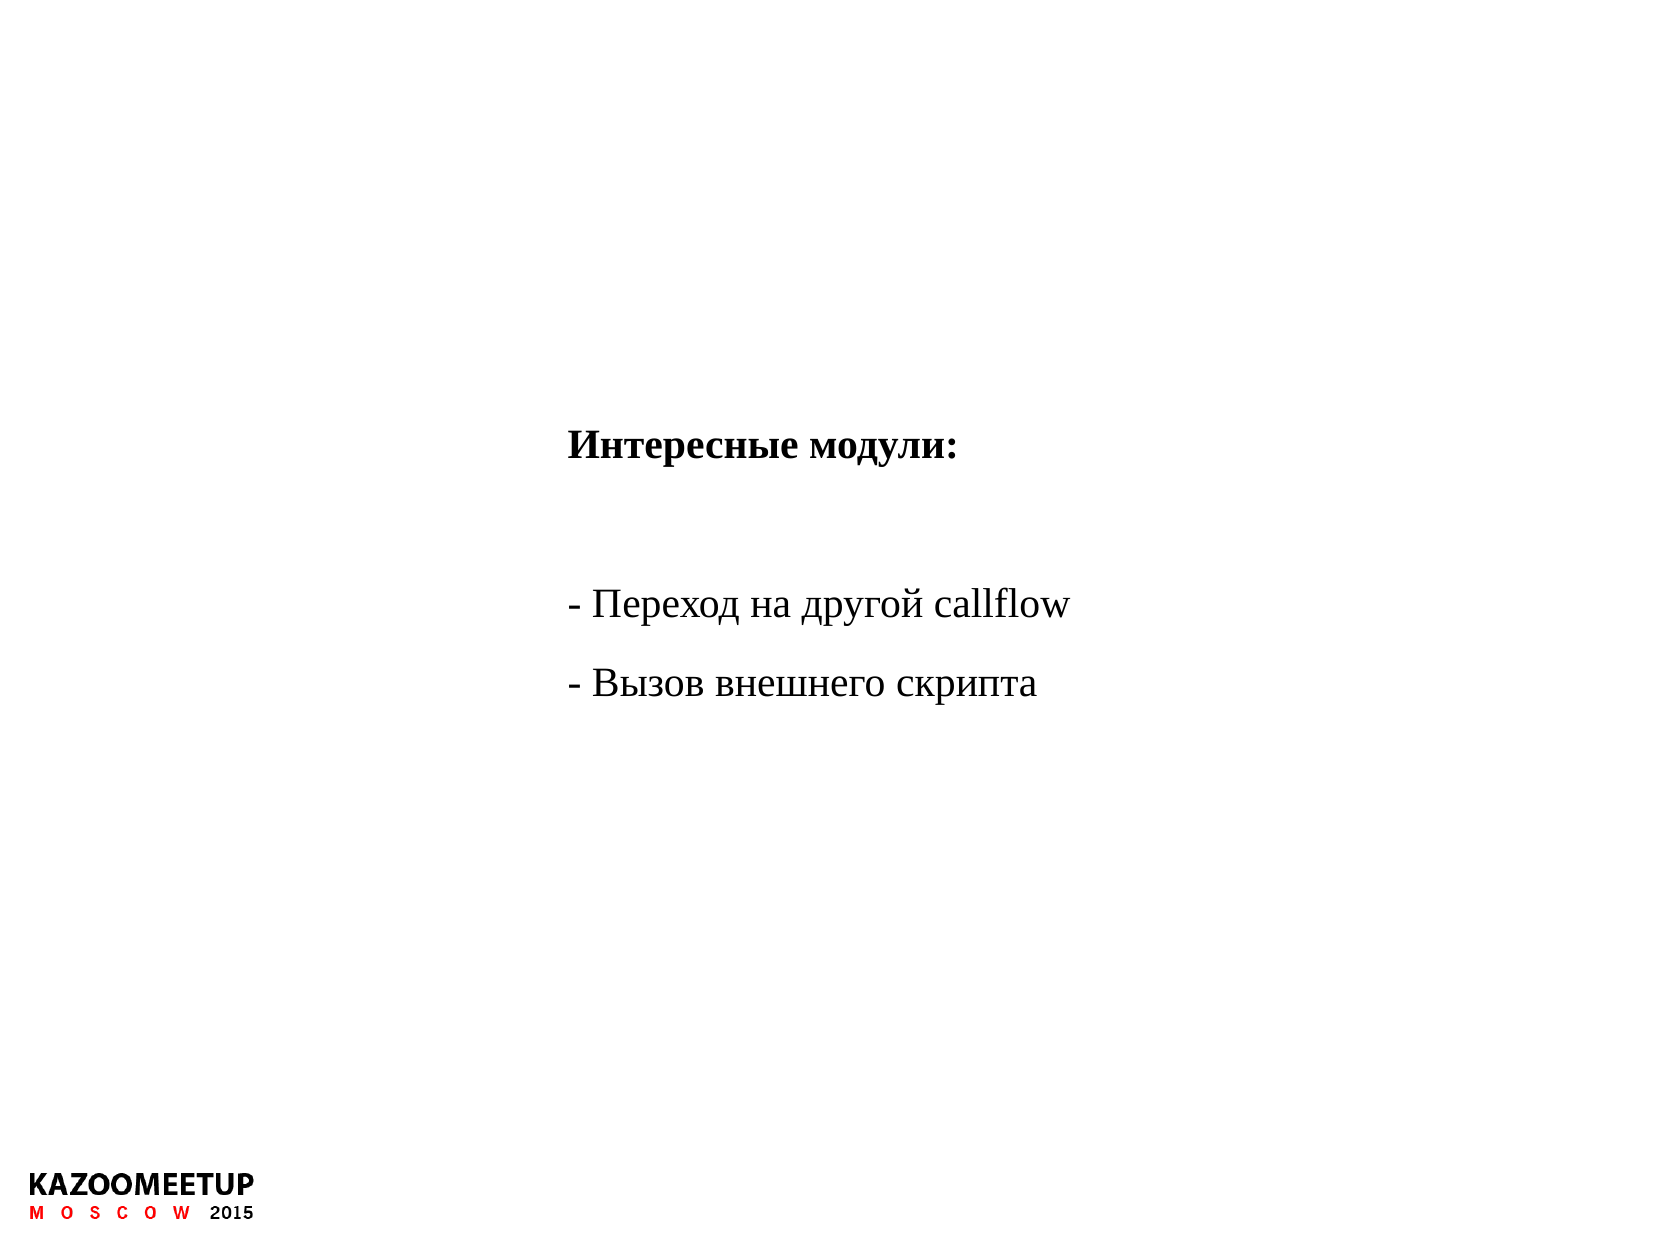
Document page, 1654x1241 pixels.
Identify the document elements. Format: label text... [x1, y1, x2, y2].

picture [21, 1157, 262, 1233]
subtitle Интересные модули: - Переход на другой callflow - Вызов внешнего скрипта [75, 88, 1564, 1034]
